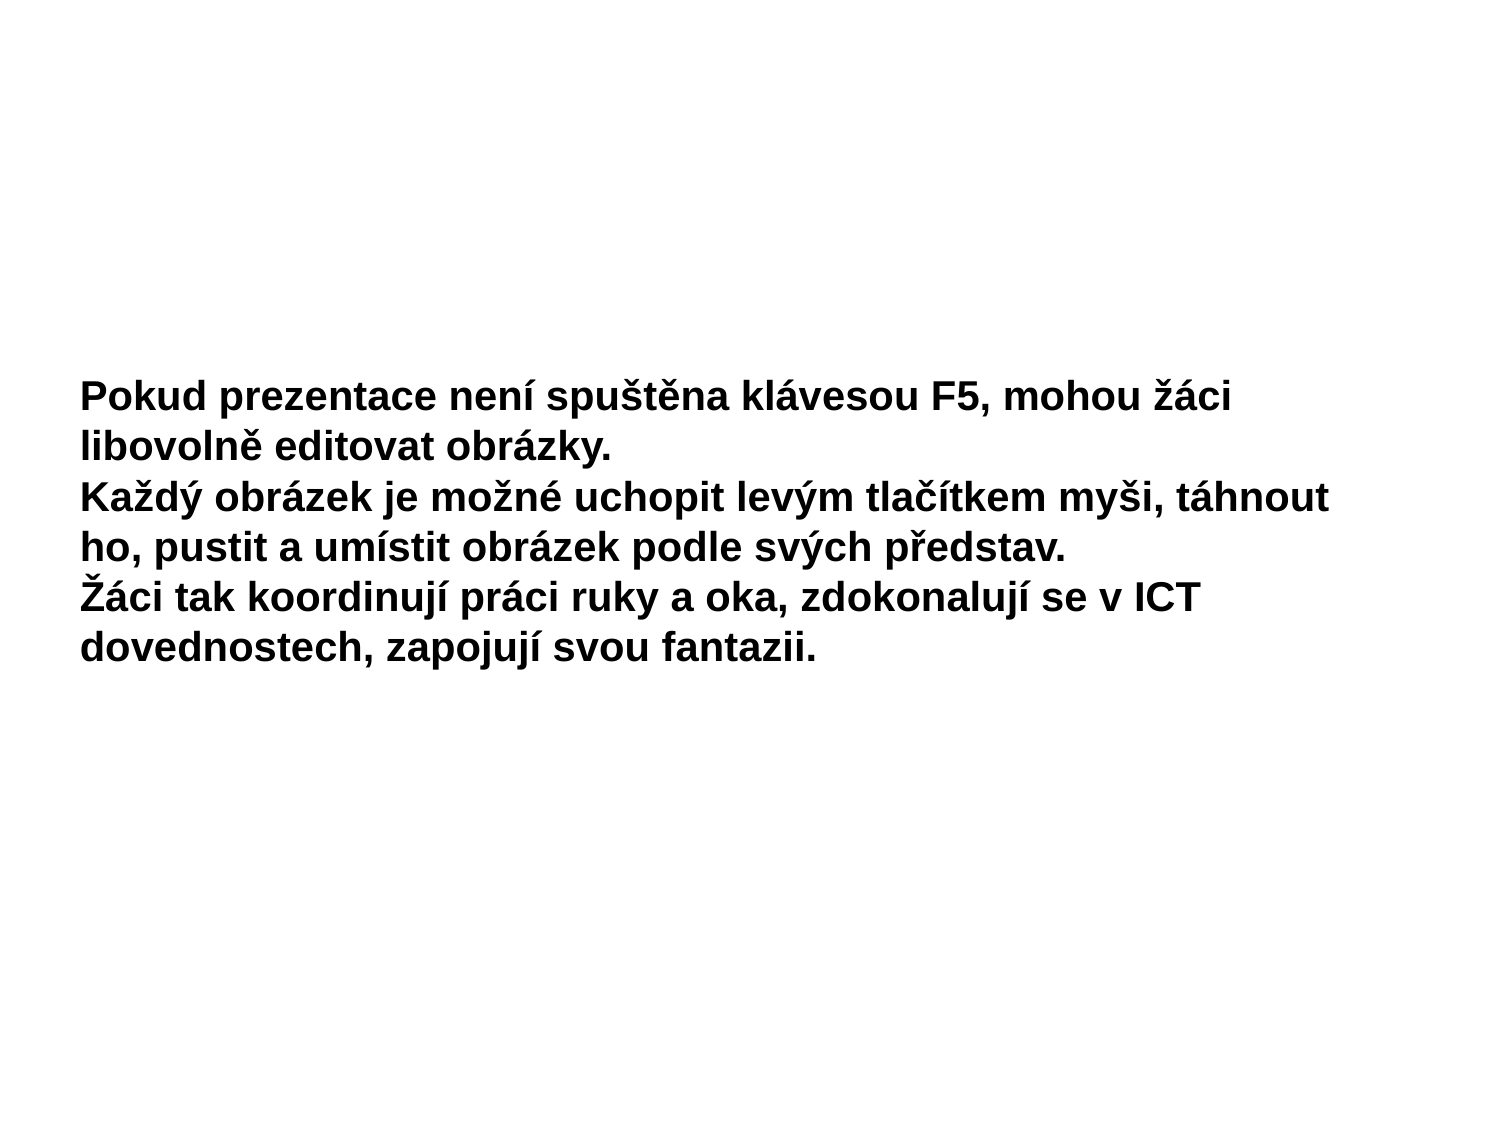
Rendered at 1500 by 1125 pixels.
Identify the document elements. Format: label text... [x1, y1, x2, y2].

text_box Pokud prezentace není spuštěna klávesou F5, mohou žáci libovolně editovat obrázky. Každý obrázek je možné uchopit levým tlačítkem myši, táhnout ho, pustit a umístit obrázek podle svých představ. Žáci tak koordinují práci ruky a oka, zdokonalují se v ICT dovednostech, zapojují svou fantazii. [64, 361, 1400, 677]
